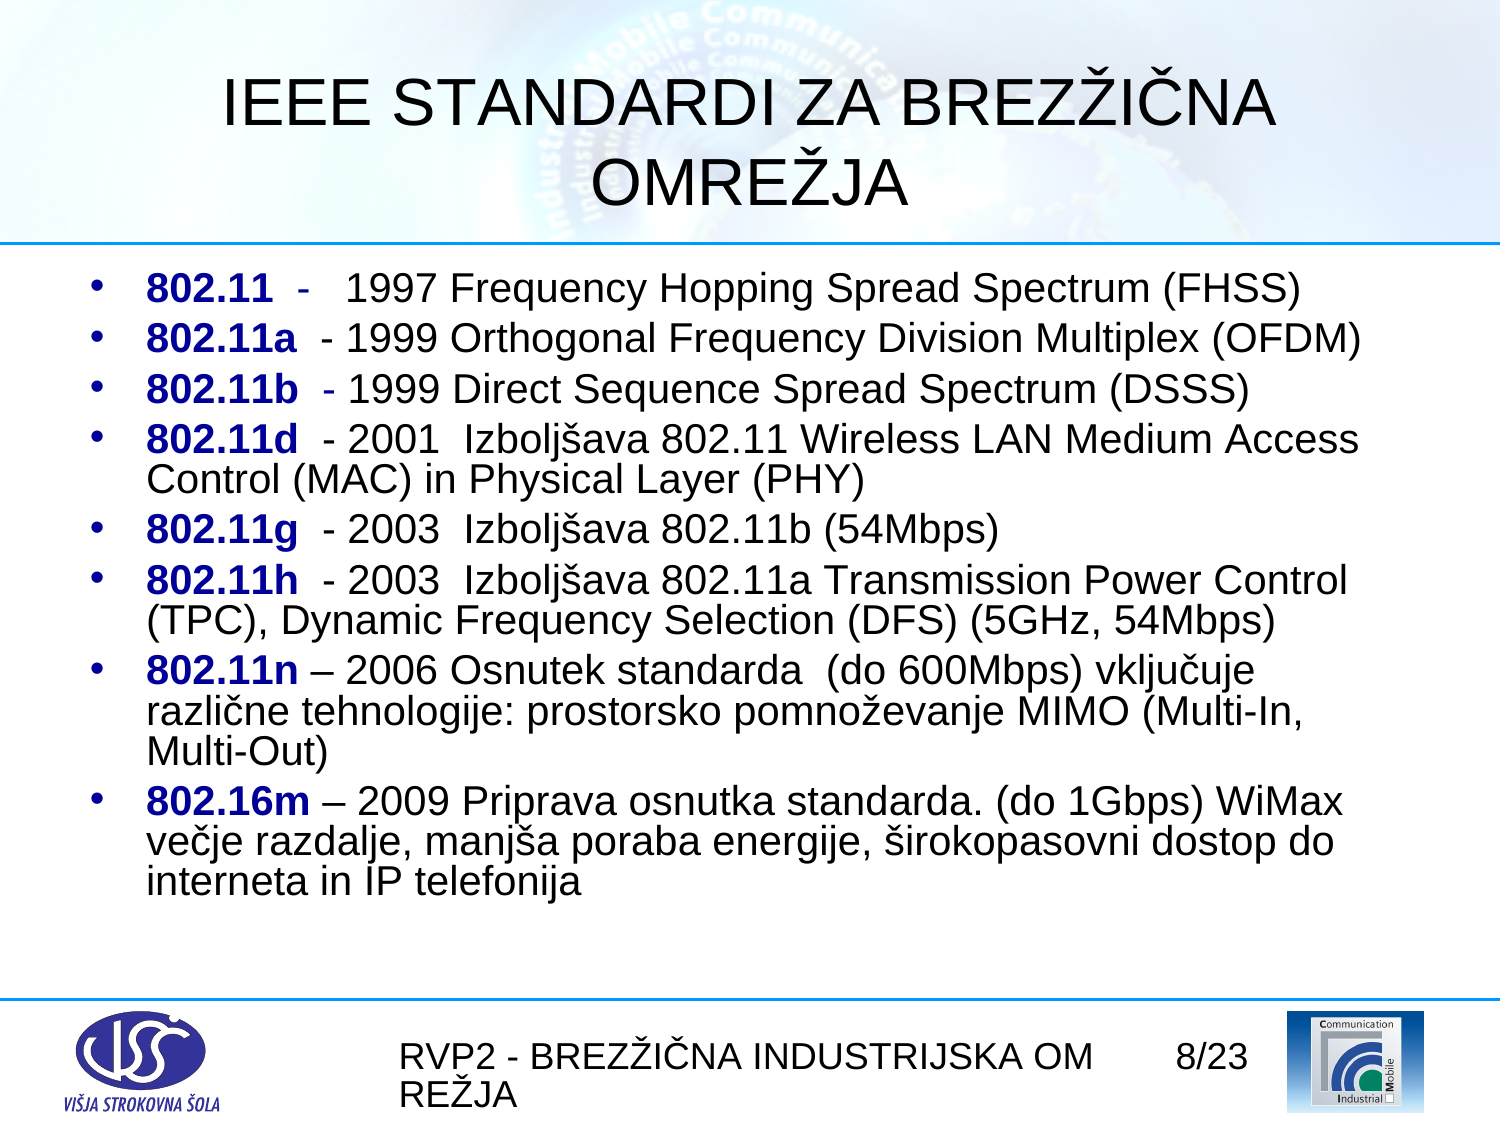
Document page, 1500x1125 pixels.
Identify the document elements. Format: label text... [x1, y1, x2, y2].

list 802.11 - 1997 Frequency Hopping Spread Spectrum (FHSS) 802.11a - 1999 Orthogonal Frequency Division Multiplex (OFDM) 802.11b - 1999 Direct Sequence Spread Spectrum (DSSS) 802.11d - 2001 Izboljšava 802.11 Wireless LAN Medium Access Control (MAC) in Physical Layer (PHY) 802.11g - 2003 Izboljšava 802.11b (54Mbps) 802.11h - 2003 Izboljšava 802.11a Transmission Power Control (TPC), Dynamic Frequency Selection (DFS) (5GHz, 54Mbps) 802.11n – 2006 Osnutek standarda (do 600Mbps) vključuje različne tehnologije: prostorsko pomnoževanje MIMO (Multi-In, Multi-Out) 802.16m – 2009 Priprava osnutka standarda. (do 1Gbps) WiMax večje razdalje, manjša poraba energije, širokopasovni dostop do interneta in IP telefonija [75, 262, 1426, 1082]
title IEEE STANDARDI ZA BREZŽIČNA OMREŽJA [75, 45, 1426, 233]
picture [1287, 1082, 1424, 1113]
